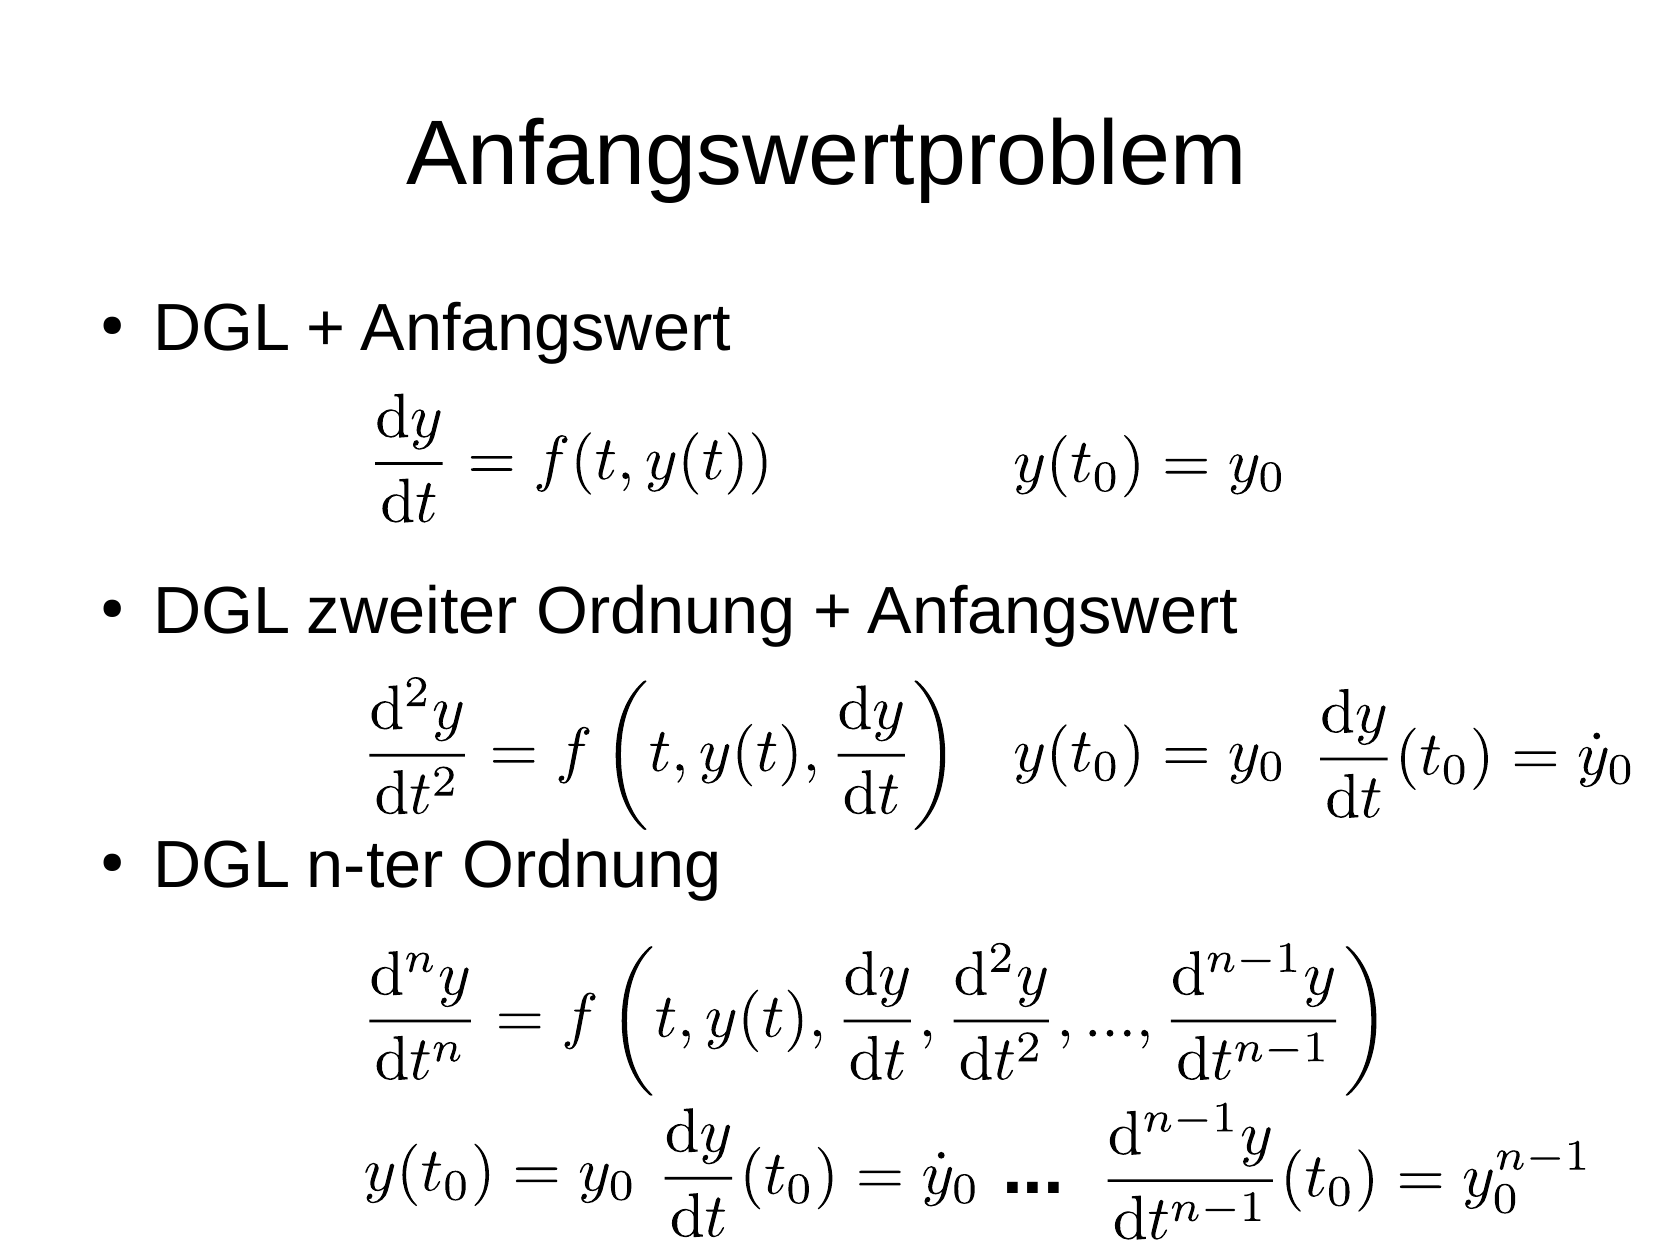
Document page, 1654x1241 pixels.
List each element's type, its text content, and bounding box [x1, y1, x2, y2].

text_box [664, 1108, 977, 1238]
text_box [363, 1143, 634, 1207]
text_box ... [987, 1118, 1080, 1218]
text_box [369, 677, 959, 830]
title Anfangswertproblem [82, 56, 1571, 250]
text_box [1107, 1102, 1590, 1240]
text_box [1320, 688, 1633, 818]
text_box [1013, 724, 1284, 787]
text_box [375, 393, 773, 523]
list DGL + Anfangswert DGL zweiter Ordnung + Anfangswert DGL n-ter Ordnung [82, 290, 1571, 1094]
text_box [369, 942, 1390, 1096]
text_box [1013, 435, 1284, 498]
